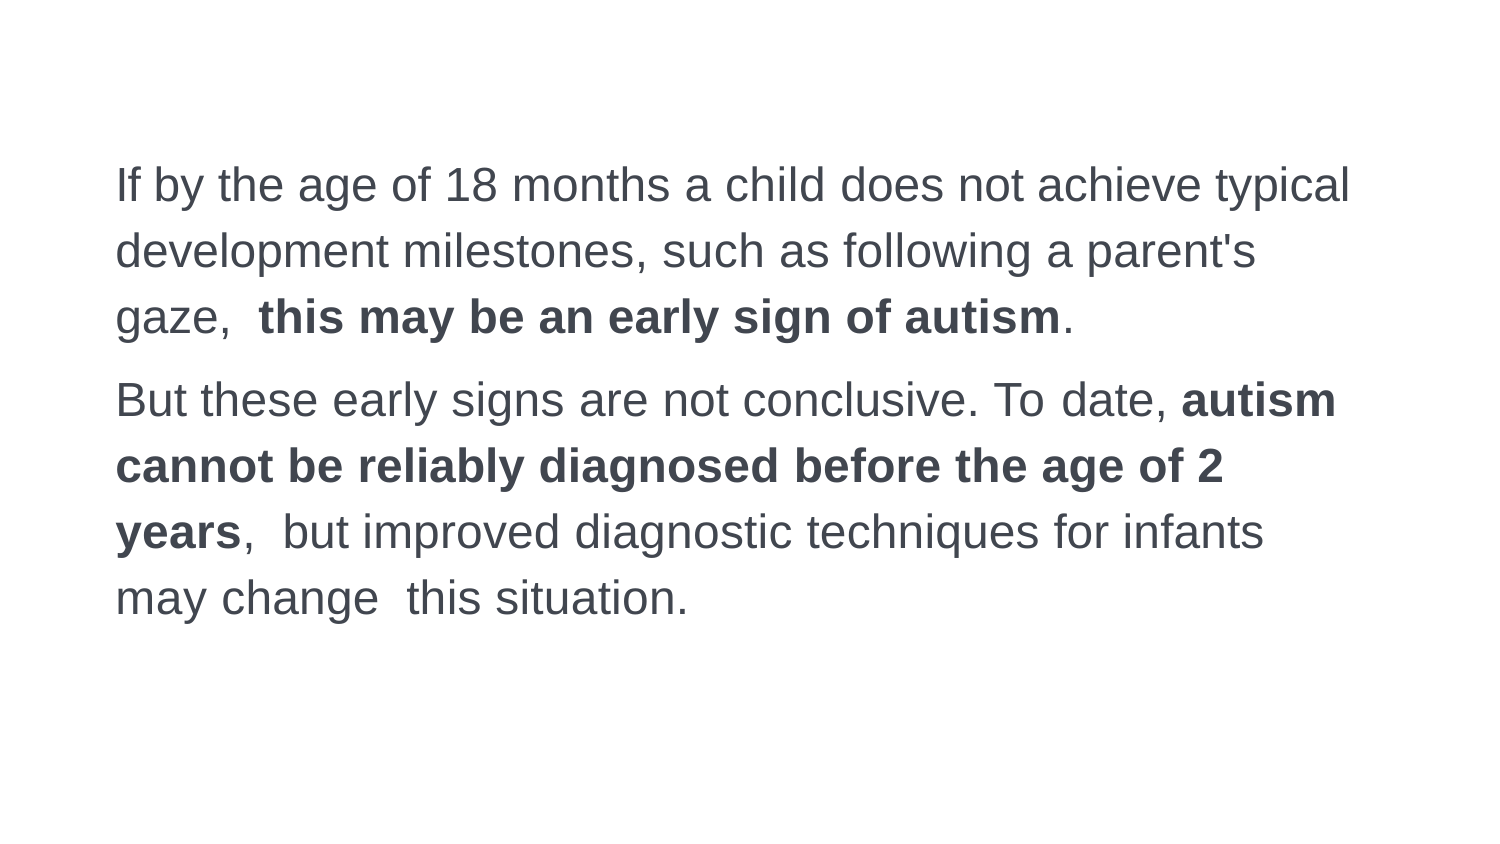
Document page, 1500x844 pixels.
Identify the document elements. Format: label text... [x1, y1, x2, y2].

text_box If by the age of 18 months a child does not achieve typical development milestones, such as following a parent's gaze, this may be an early sign of autism. But these early signs are not conclusive. To date, autism cannot be reliably diagnosed before the age of 2 years, but improved diagnostic techniques for infants may change this situation. [113, 143, 1376, 628]
